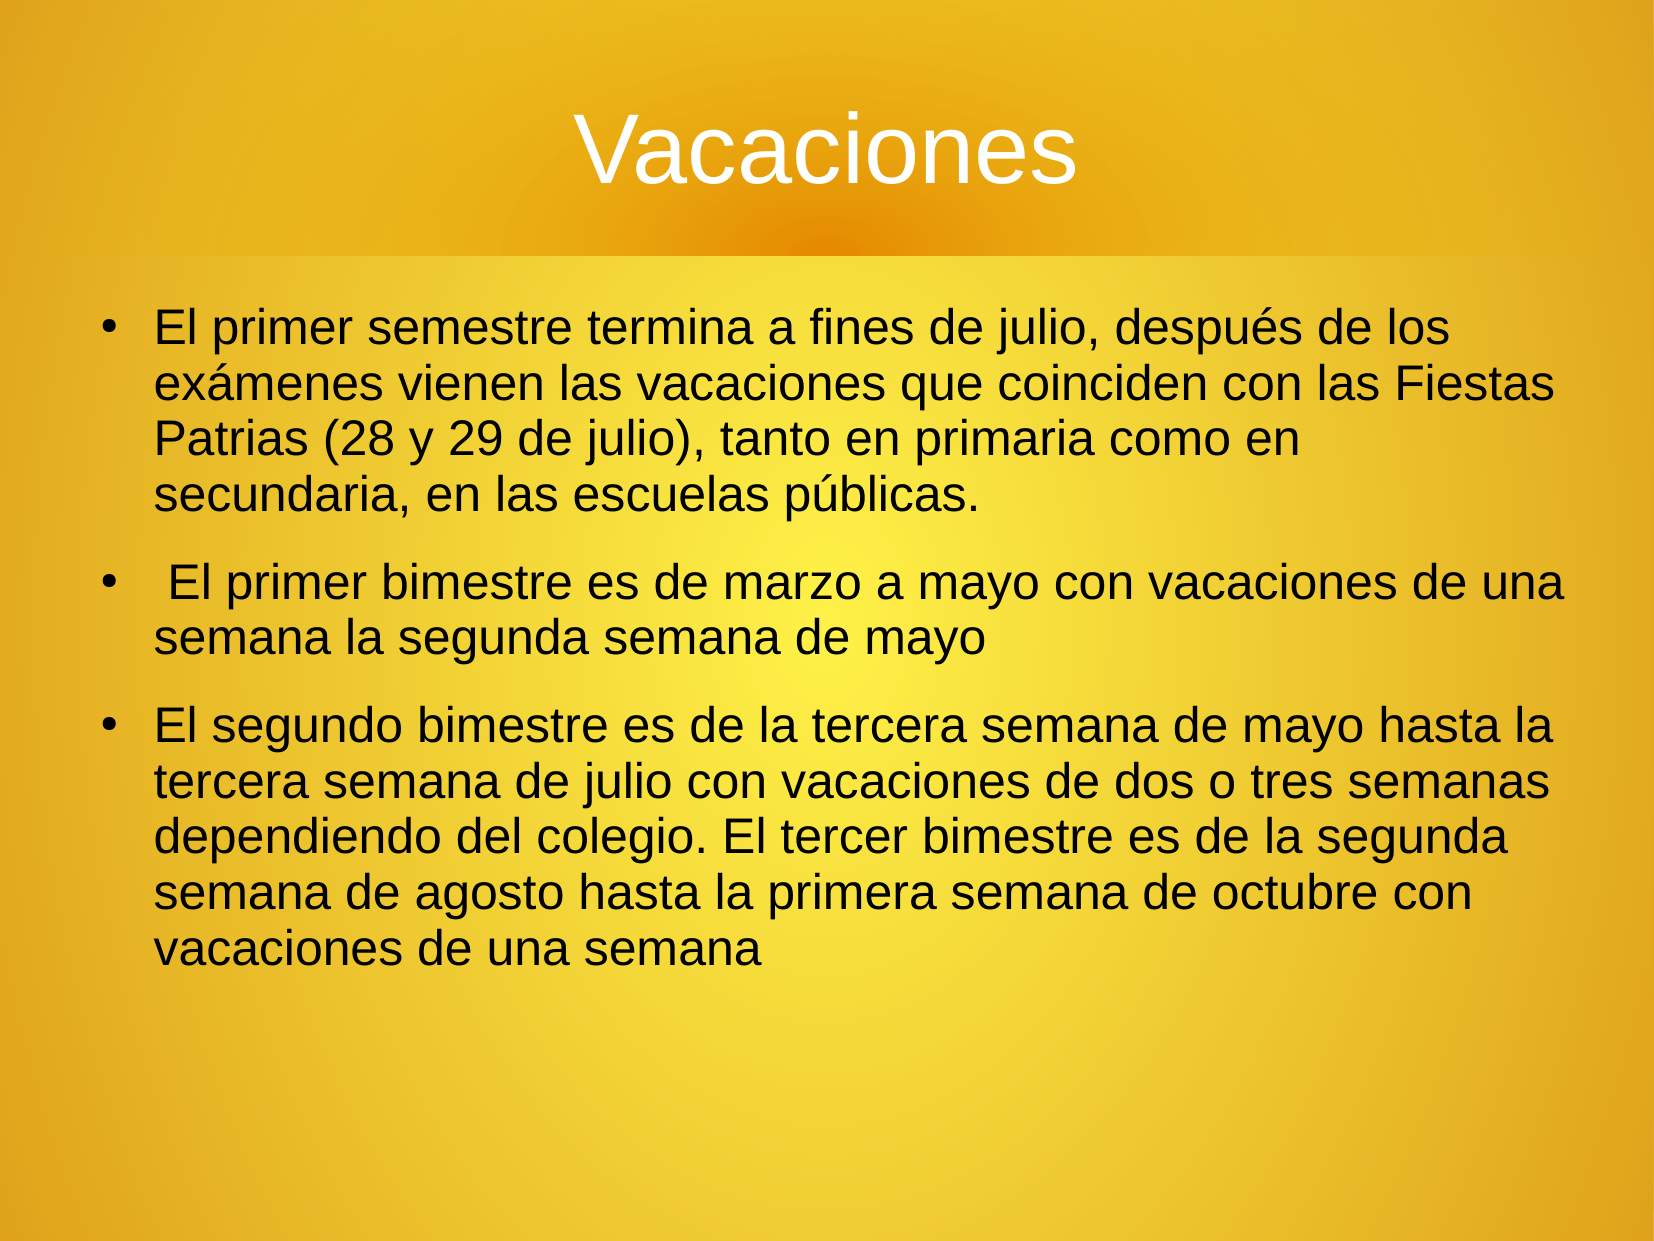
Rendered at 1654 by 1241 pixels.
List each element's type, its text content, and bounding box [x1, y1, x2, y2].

title Vacaciones [82, 47, 1571, 252]
list El primer semestre termina a fines de julio, después de los exámenes vienen las vacaciones que coinciden con las Fiestas Patrias (28 y 29 de julio), tanto en primaria como en secundaria, en las escuelas públicas. El primer bimestre es de marzo a mayo con vacaciones de una semana la segunda semana de mayo El segundo bimestre es de la tercera semana de mayo hasta la tercera semana de julio con vacaciones de dos o tres semanas dependiendo del colegio. El tercer bimestre es de la segunda semana de agosto hasta la primera semana de octubre con vacaciones de una semana [82, 299, 1571, 1019]
